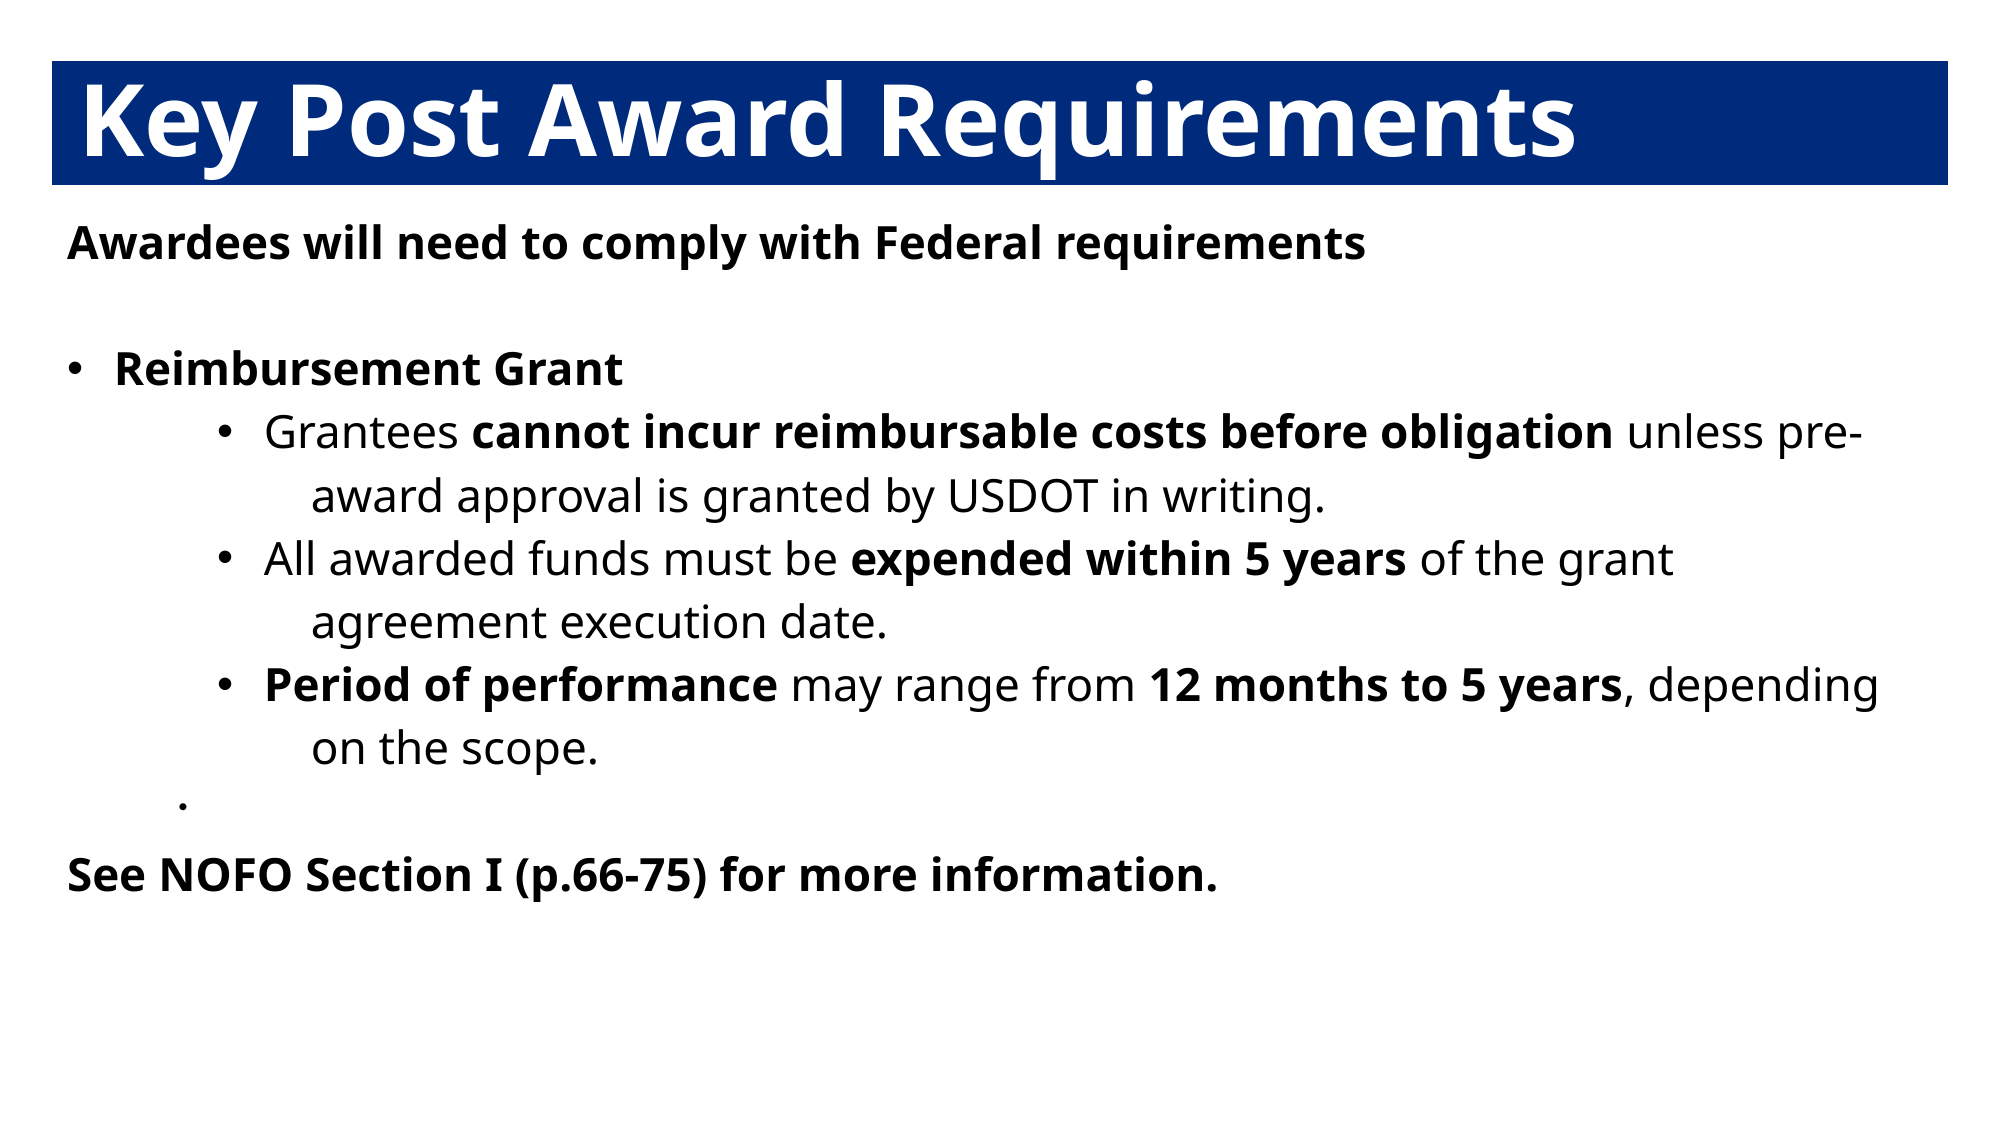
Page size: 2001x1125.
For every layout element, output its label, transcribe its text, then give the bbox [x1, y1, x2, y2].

text_box Key Post Award Requirements [63, 48, 1872, 186]
text_box [1872, 61, 1948, 185]
text_box Awardees will need to comply with Federal requirements Reimbursement Grant Grantees cannot incur reimbursable costs before obligation unless pre-award approval is granted by USDOT in writing. All awarded funds must be expended within 5 years of the grant agreement execution date. Period of performance may range from 12 months to 5 years, depending on the scope. See NOFO Section I (p.66-75) for more information. [52, 197, 1907, 912]
text_box [52, 61, 63, 185]
